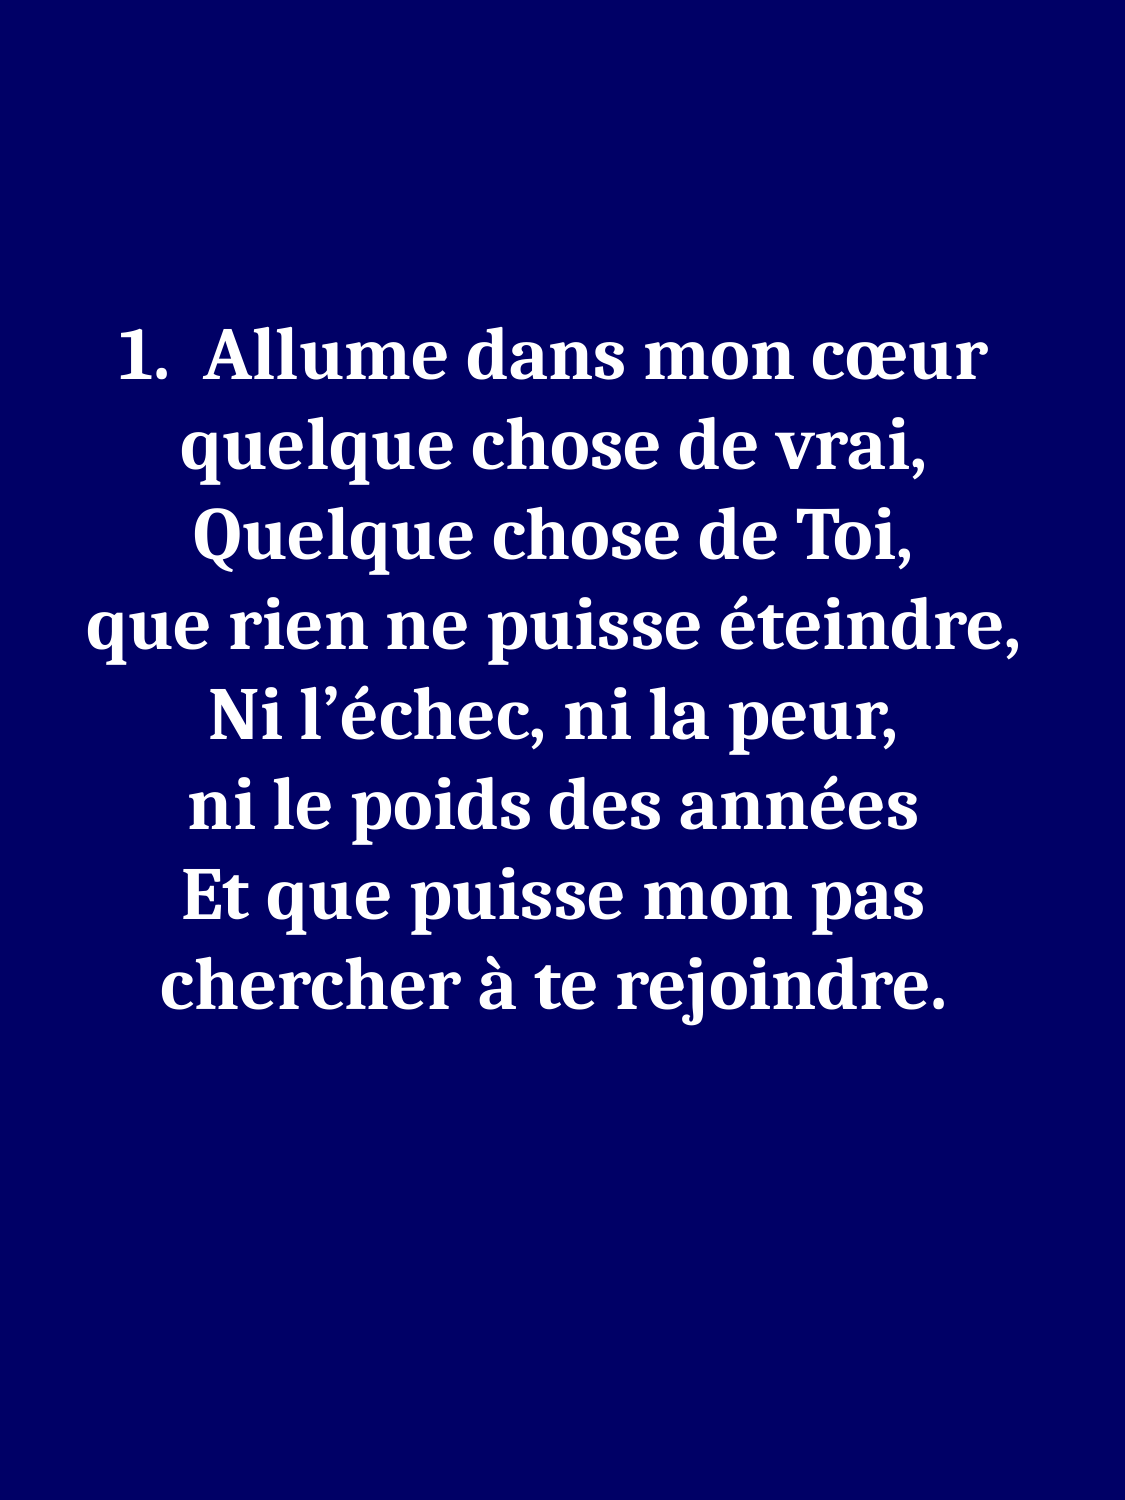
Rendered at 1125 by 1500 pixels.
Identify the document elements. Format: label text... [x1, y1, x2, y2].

text_box 1. Allume dans mon cœur quelque chose de vrai, Quelque chose de Toi, que rien ne puisse éteindre, Ni l’échec, ni la peur, ni le poids des années Et que puisse mon pas chercher à te rejoindre. [0, 206, 1125, 1082]
